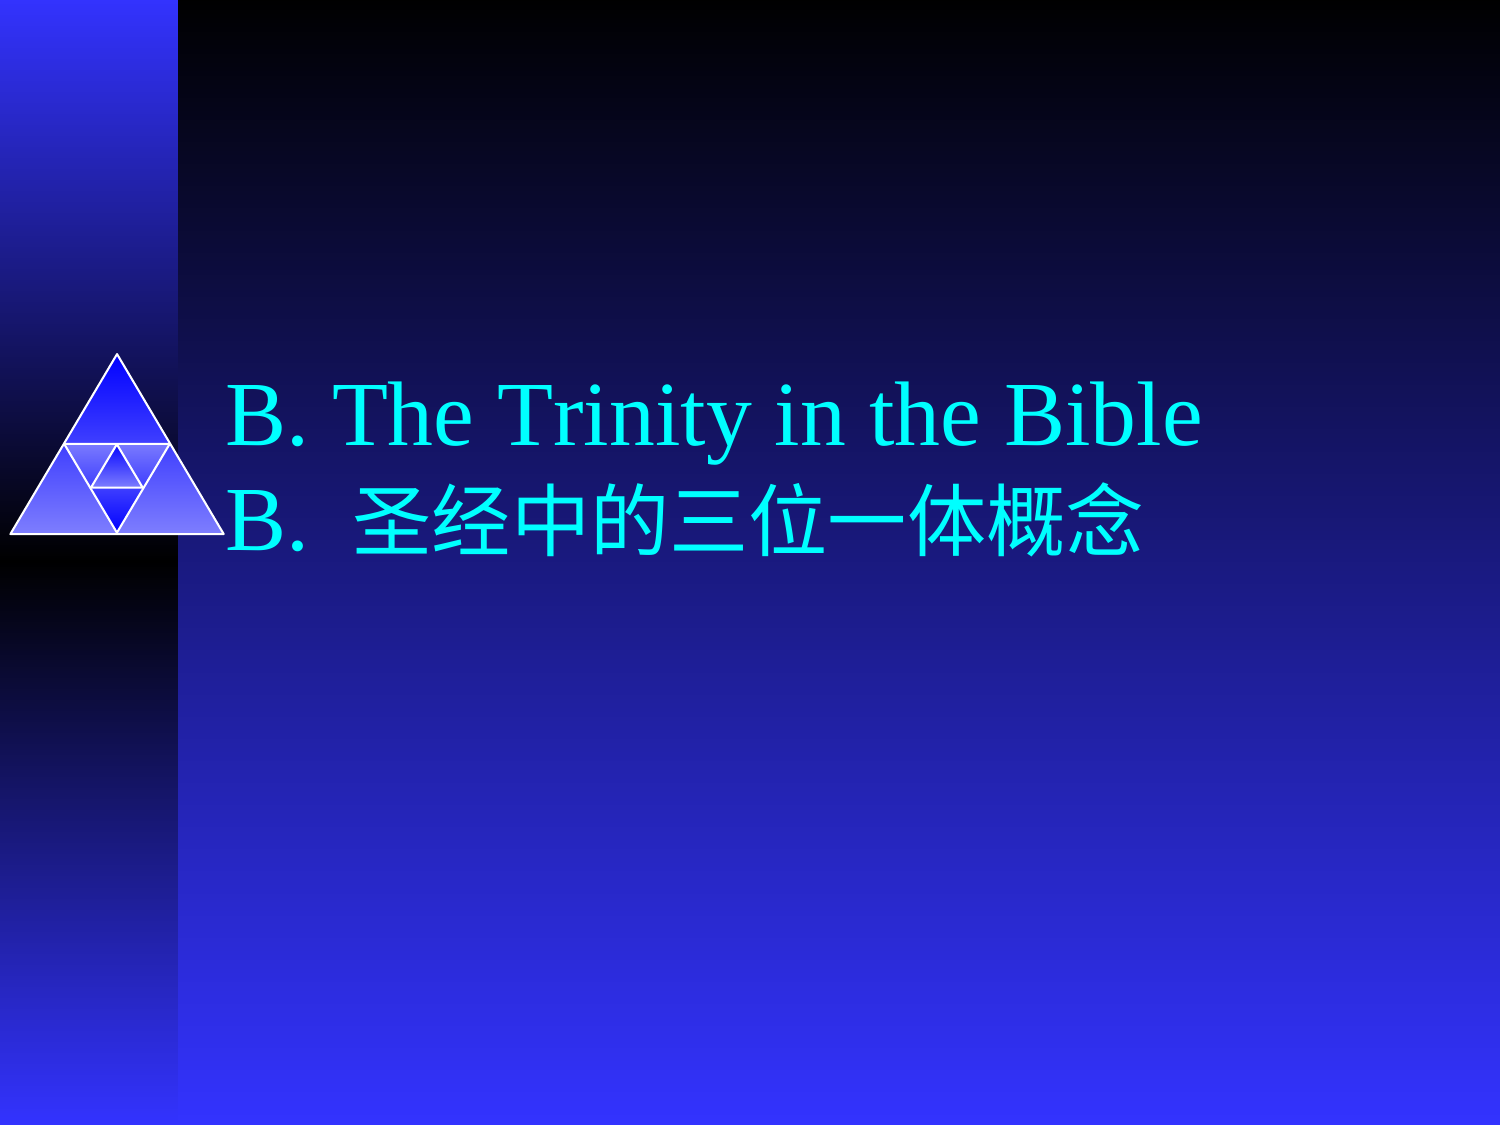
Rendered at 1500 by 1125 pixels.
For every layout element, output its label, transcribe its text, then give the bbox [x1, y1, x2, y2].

title B. The Trinity in the Bible B. 圣经中的三位一体概念 [225, 363, 1463, 575]
